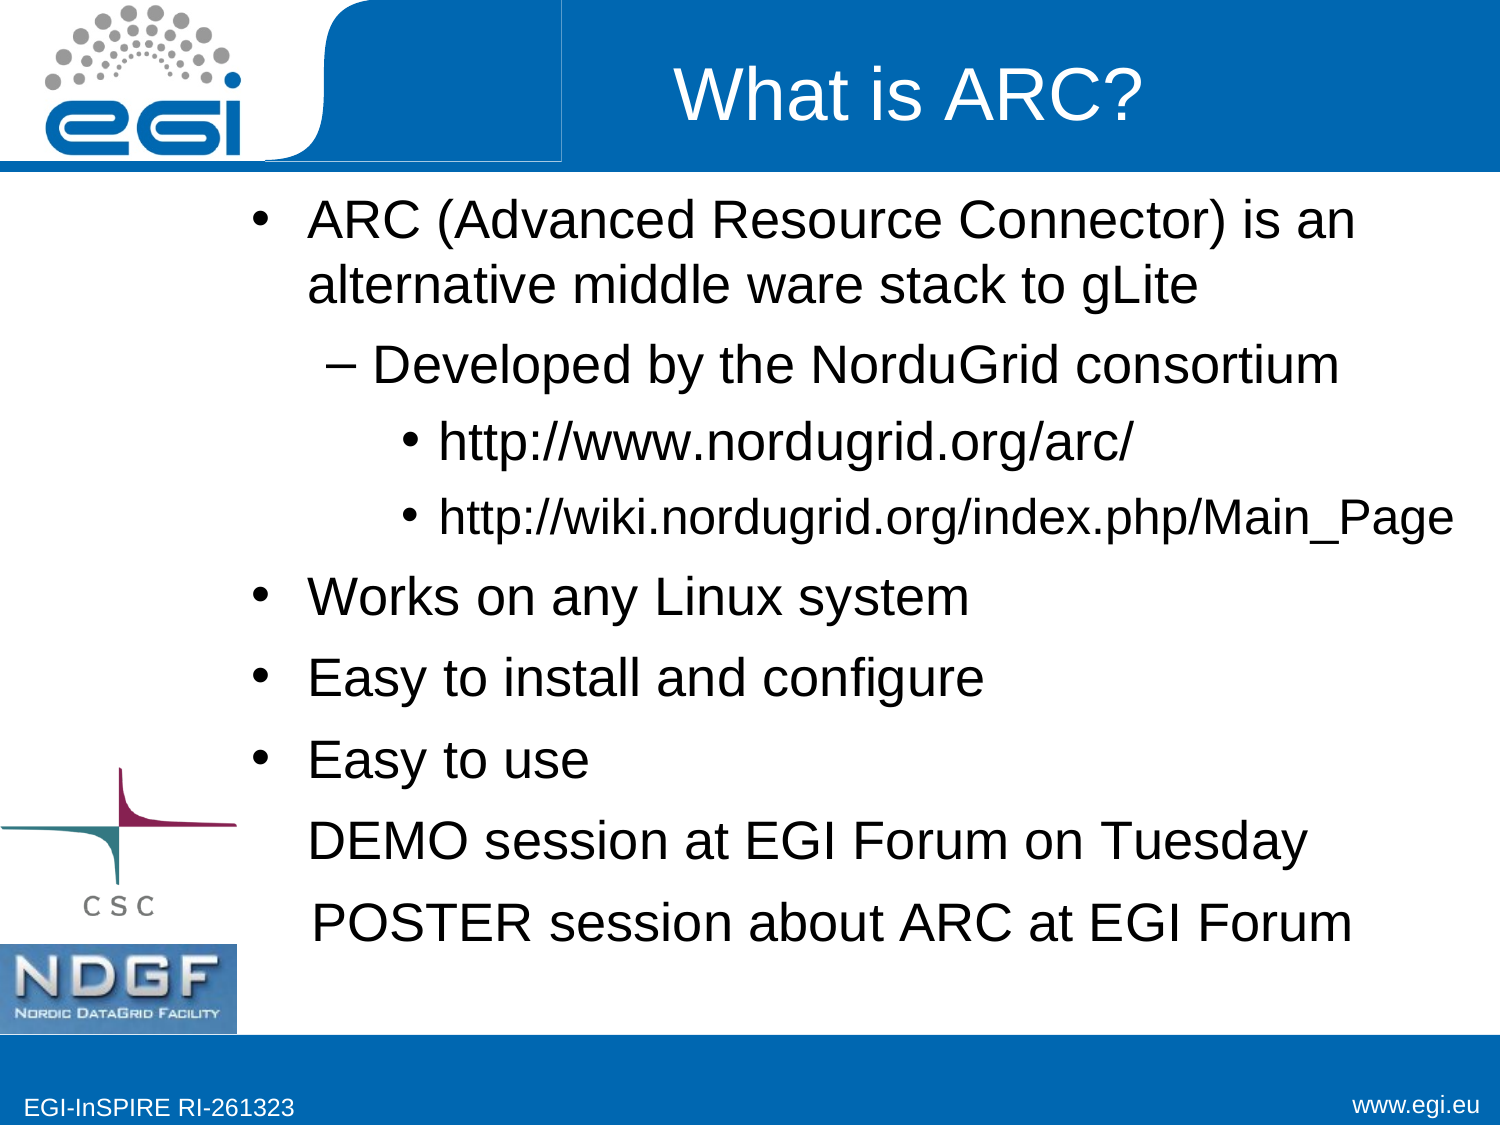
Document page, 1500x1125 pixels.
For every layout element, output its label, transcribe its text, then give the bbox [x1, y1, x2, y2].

picture [0, 0, 265, 161]
picture [0, 767, 236, 916]
list ARC (Advanced Resource Connector) is an alternative middle ware stack to gLite Developed by the NorduGrid consortium http://www.nordugrid.org/arc/ http://wiki.nordugrid.org/index.php/Main_Page Works on any Linux system Easy to install and configure Easy to use DEMO session at EGI Forum on Tuesday POSTER session about ARC at EGI Forum [236, 177, 1500, 1040]
title What is ARC? [348, 0, 1471, 177]
picture [0, 944, 236, 1034]
